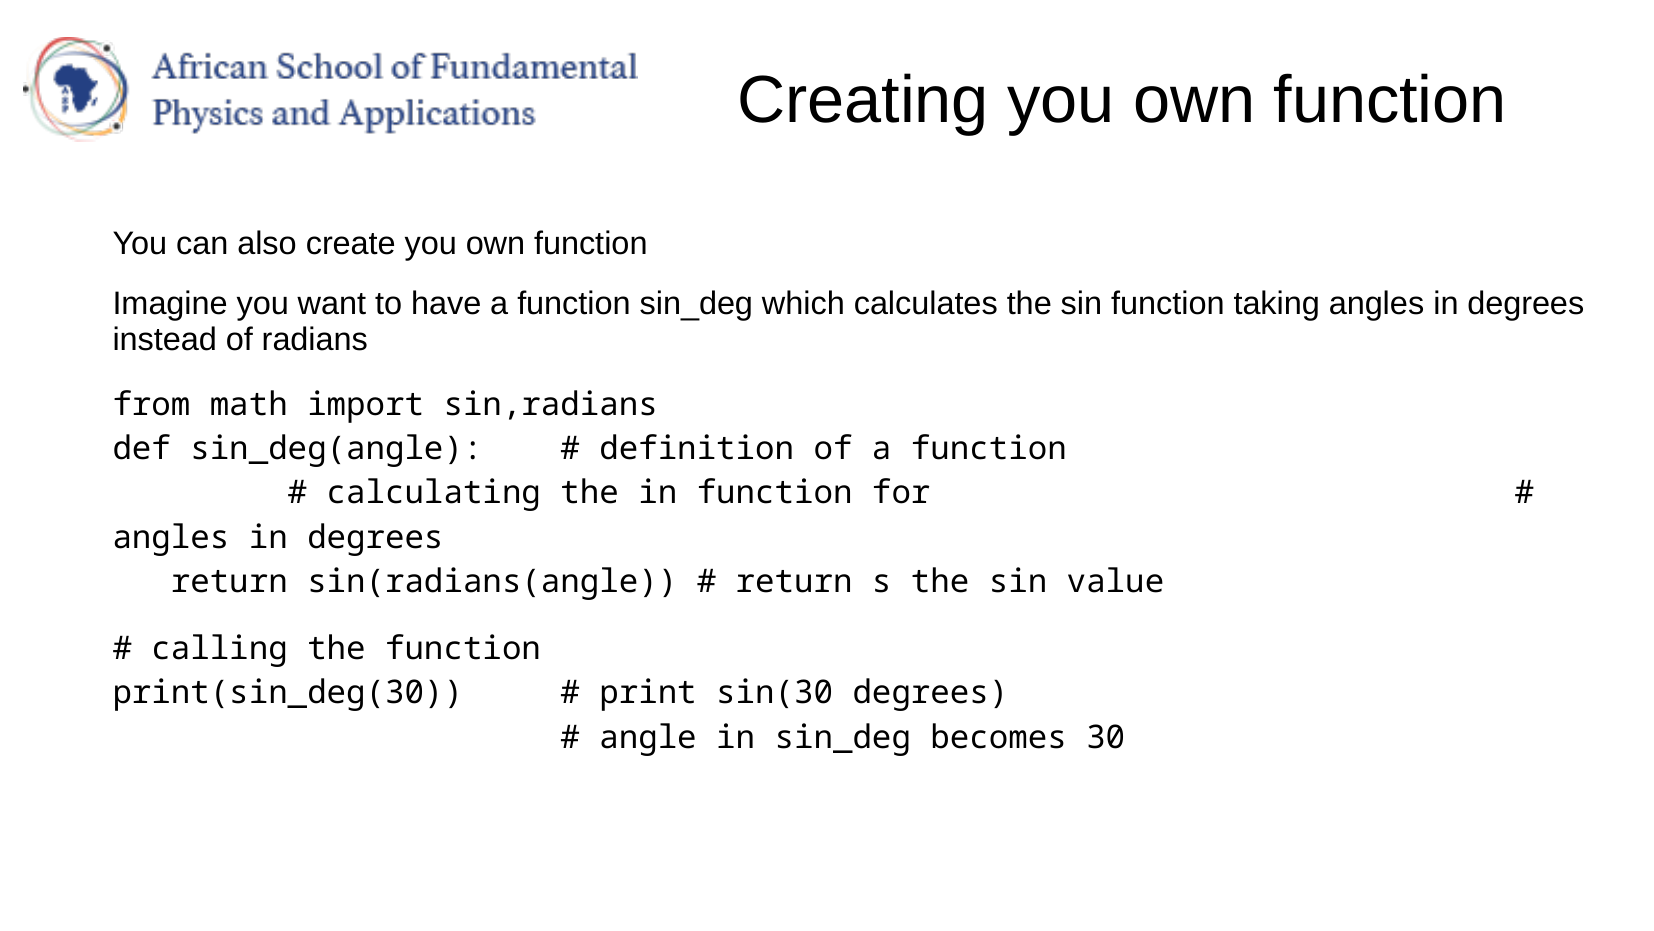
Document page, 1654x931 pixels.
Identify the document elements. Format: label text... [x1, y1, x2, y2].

list You can also create you own function Imagine you want to have a function sin_deg which calculates the sin function taking angles in degrees instead of radians from math import sin,radians def sin_deg(angle): # definition of a function # calculating the in function for # angles in degrees return sin(radians(angle)) # return s the sin value # calling the function print(sin_deg(30)) # print sin(30 degrees) # angle in sin_deg becomes 30 [112, 225, 1601, 765]
title Creating you own function [635, 21, 1610, 177]
picture [23, 37, 635, 142]
